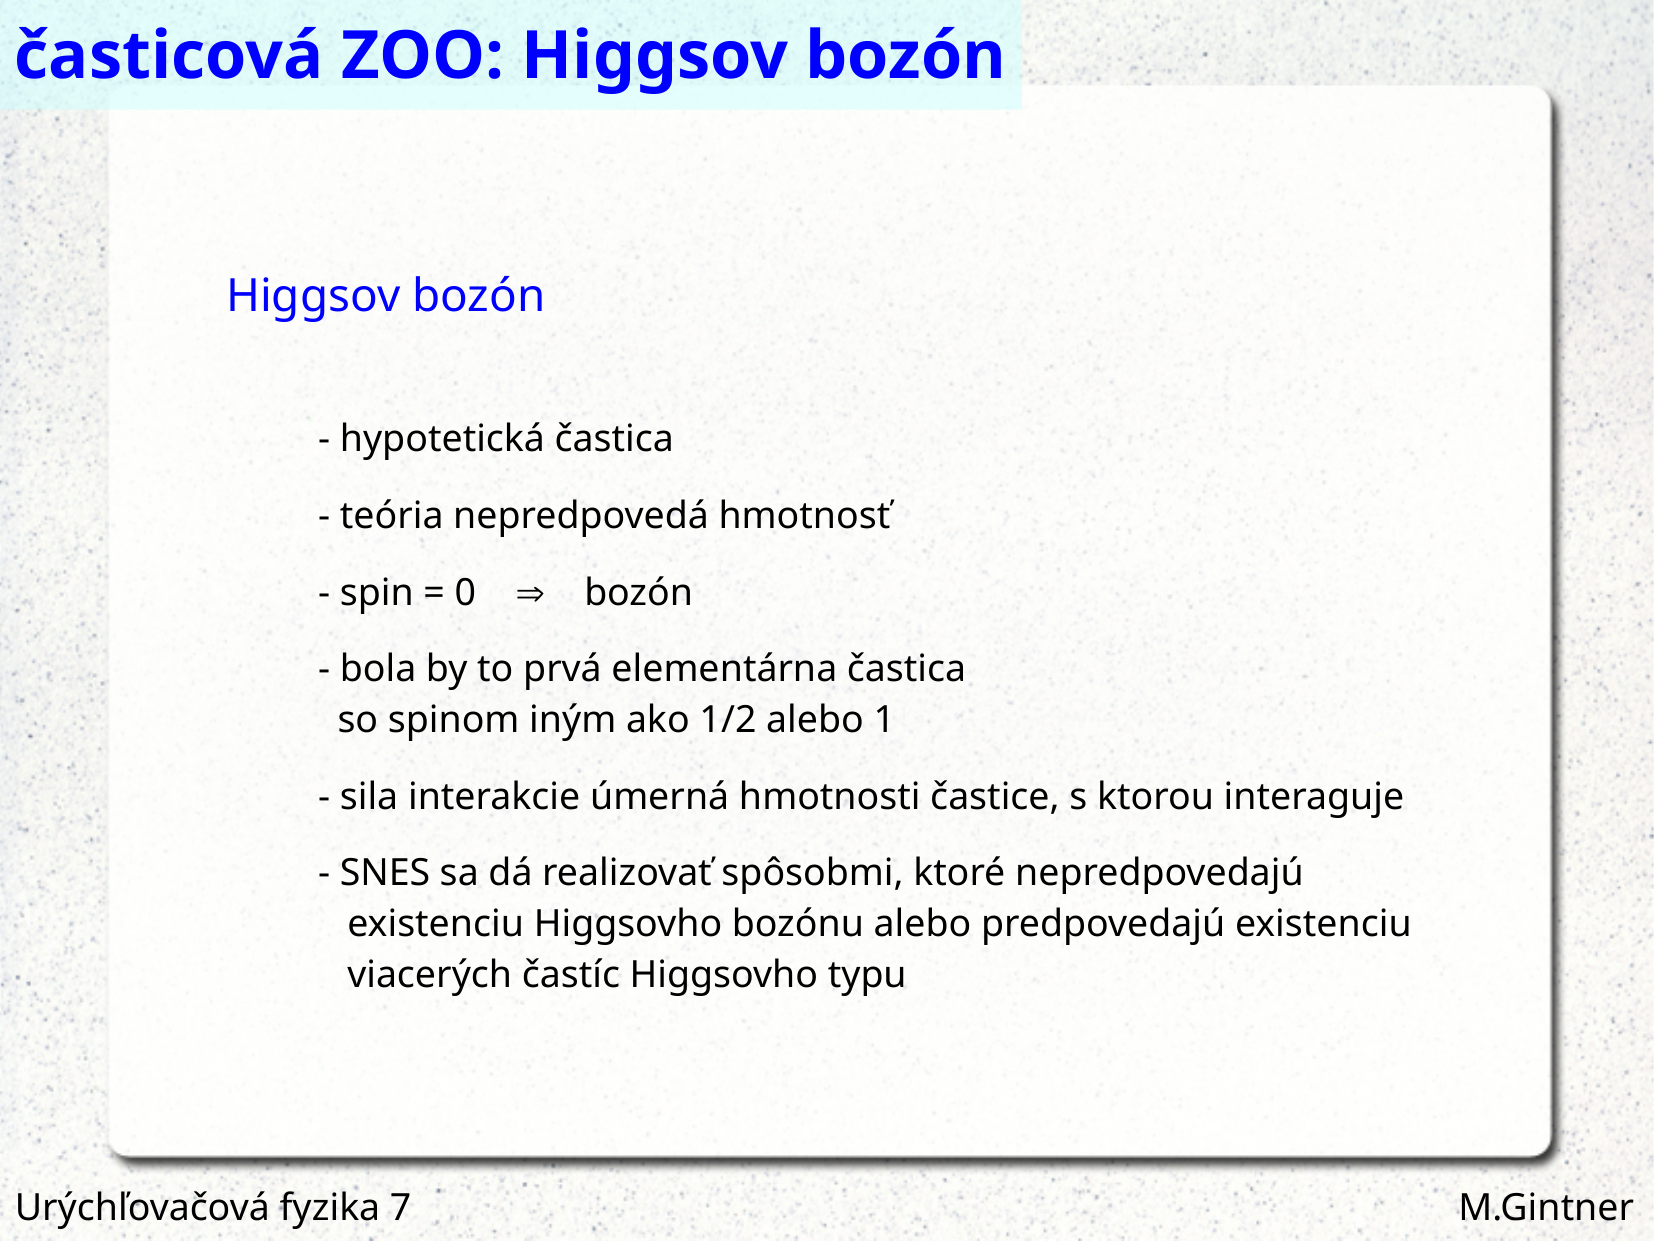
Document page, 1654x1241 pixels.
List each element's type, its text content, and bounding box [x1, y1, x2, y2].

text_box Urýchľovačová fyzika 7 [0, 1173, 445, 1241]
text_box - hypotetická častica - teória nepredpovedá hmotnosť - spin = 0  bozón - bola by to prvá elementárna častica so spinom iným ako 1/2 alebo 1 - sila interakcie úmerná hmotnosti častice, s ktorou interaguje - SNES sa dá realizovať spôsobmi, ktoré nepredpovedajú existenciu Higgsovho bozónu alebo predpovedajú existenciu viacerých častíc Higgsovho typu [303, 379, 1427, 998]
picture [0, 0, 1654, 1241]
text_box Higgsov bozón [211, 255, 544, 334]
text_box M.Gintner [1443, 1173, 1654, 1241]
text_box časticová ZOO: Higgsov bozón [0, 0, 1013, 110]
